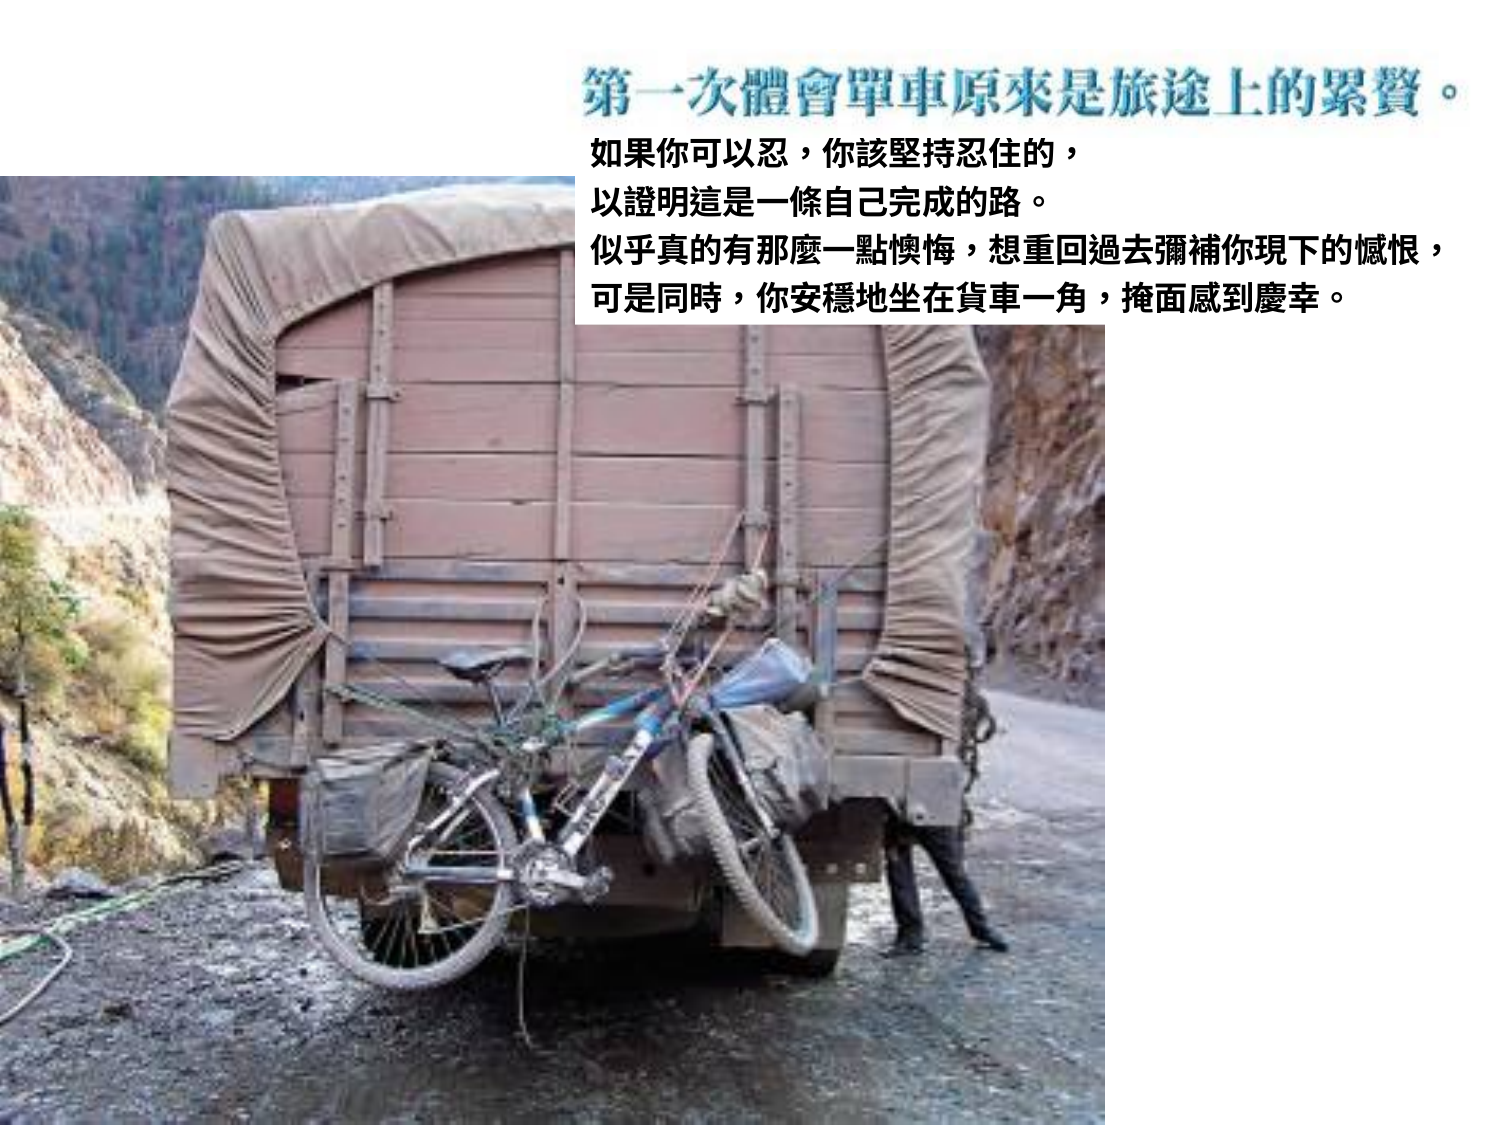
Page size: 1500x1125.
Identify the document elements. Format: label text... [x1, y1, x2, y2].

picture [537, 50, 1500, 138]
text_box 如果你可以忍，你該堅持忍住的， 以證明這是一條自己完成的路。 似乎真的有那麼一點懊悔，想重回過去彌補你現下的憾恨， 可是同時，你安穩地坐在貨車一角，掩面感到慶幸。 [575, 138, 1500, 325]
picture [0, 176, 1105, 1125]
